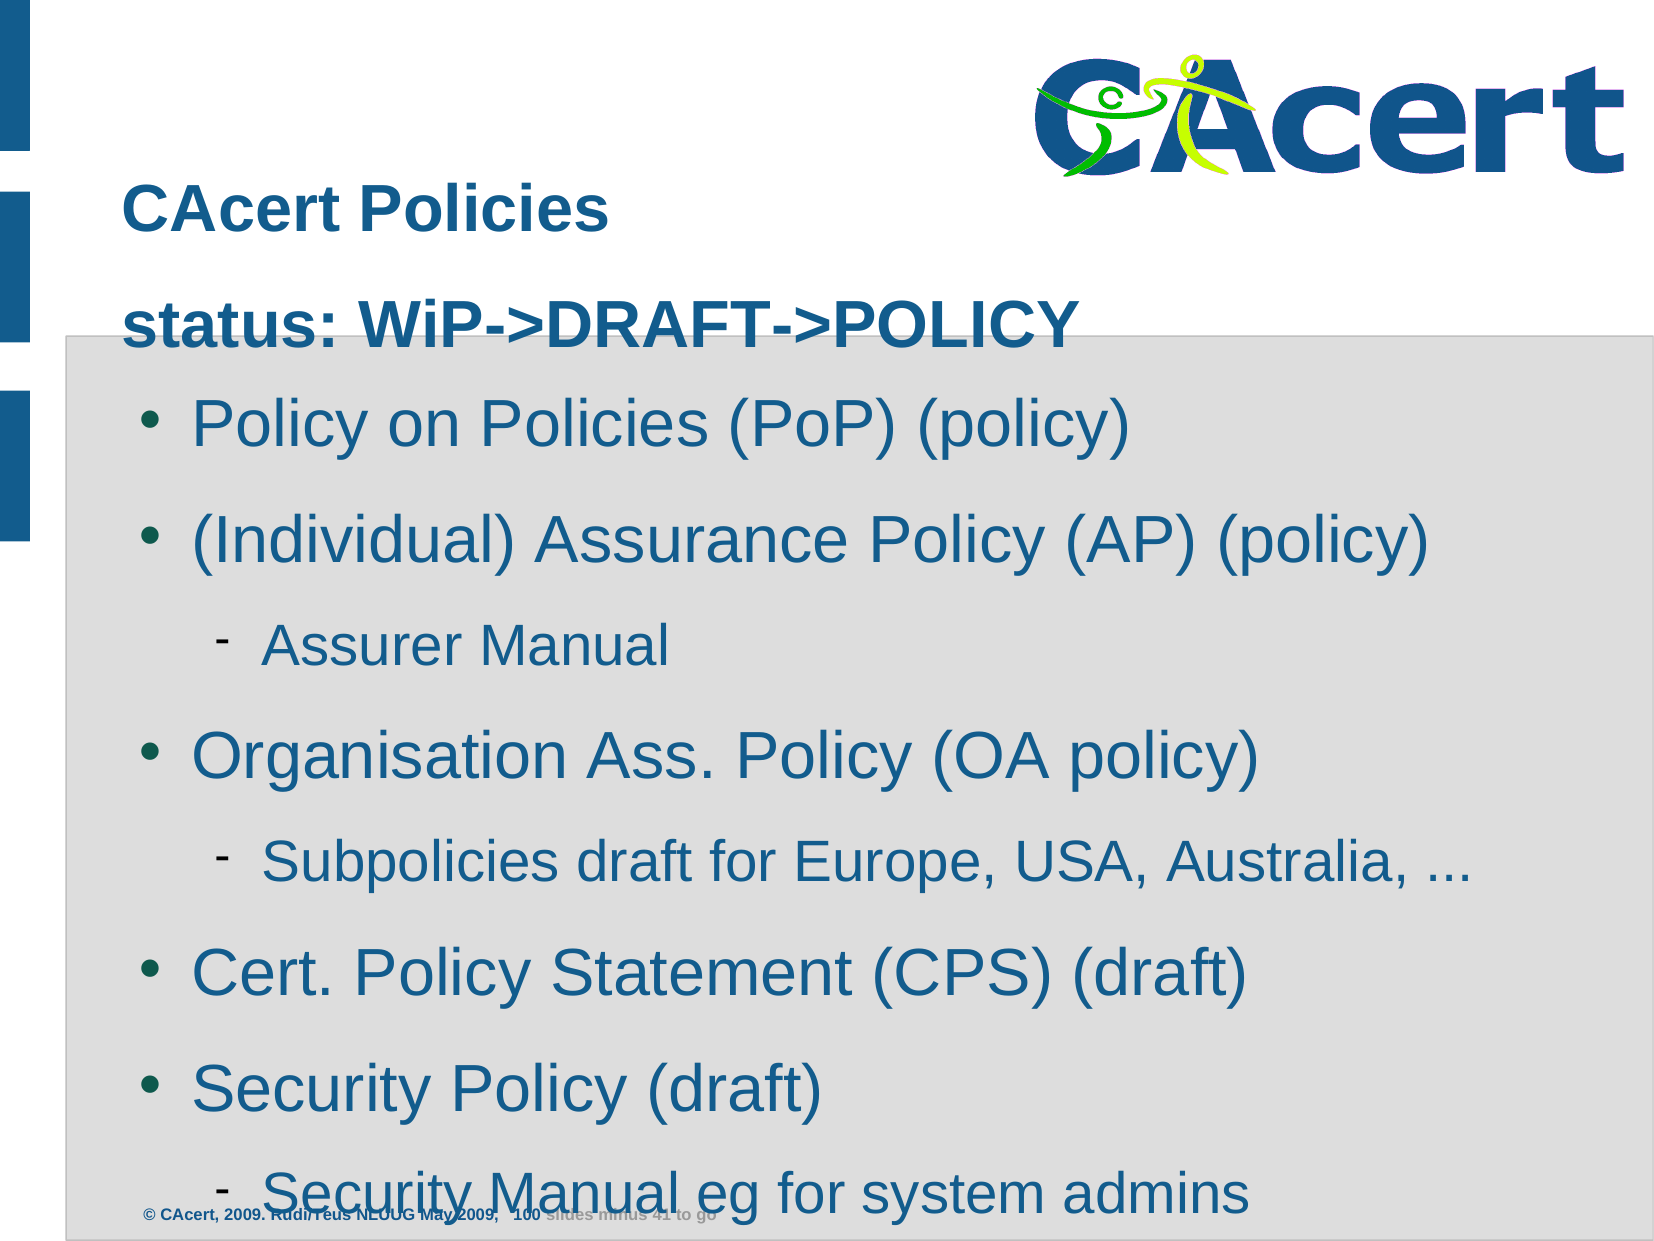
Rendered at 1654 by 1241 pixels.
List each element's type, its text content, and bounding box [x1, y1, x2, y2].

title CAcert Policies status: WiP->DRAFT->POLICY [121, 150, 1533, 342]
list Policy on Policies (PoP) (policy) (Individual) Assurance Policy (AP) (policy) Assurer Manual Organisation Ass. Policy (OA policy) Subpolicies draft for Europe, USA, Australia, ... Cert. Policy Statement (CPS) (draft) Security Policy (draft) Security Manual eg for system admins [121, 344, 1594, 1238]
picture [1033, 53, 1625, 178]
